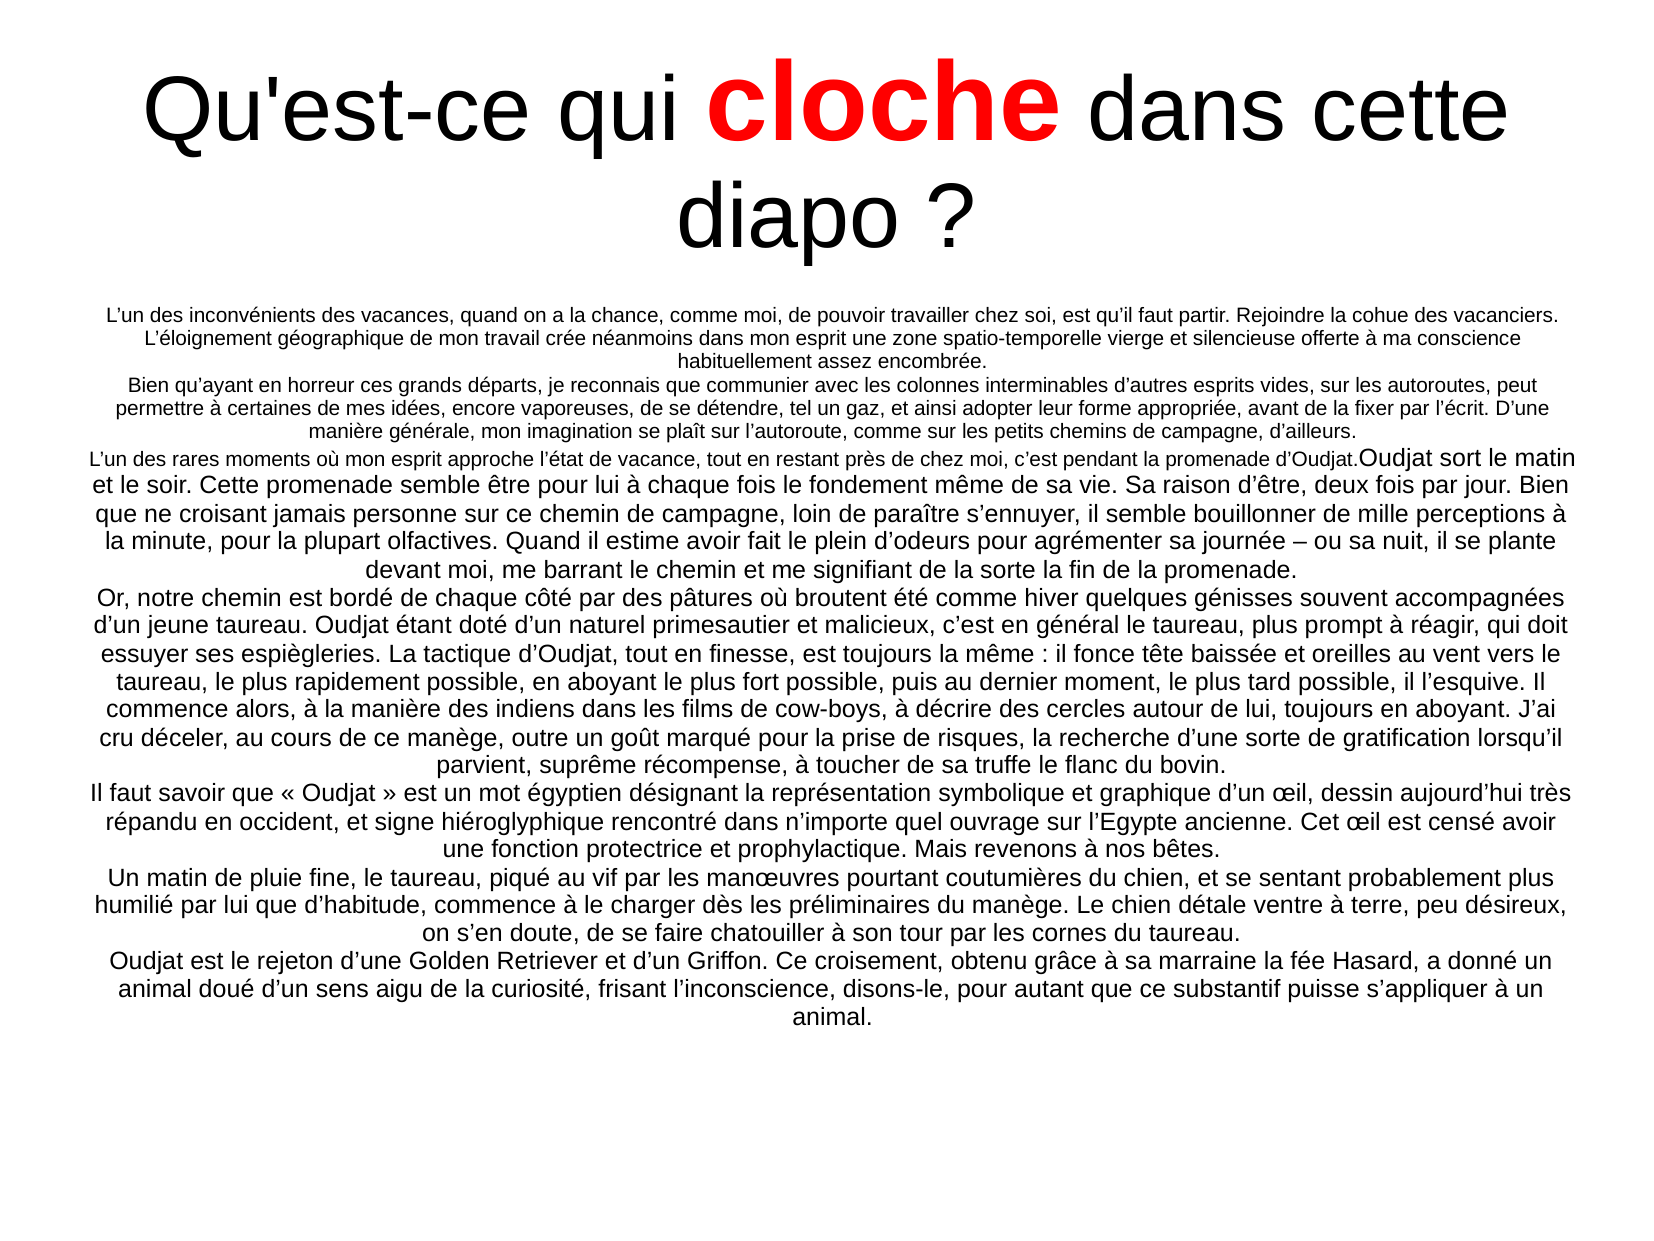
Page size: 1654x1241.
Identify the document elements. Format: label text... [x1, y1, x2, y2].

subtitle L’un des inconvénients des vacances, quand on a la chance, comme moi, de pouvoir travailler chez soi, est qu’il faut partir. Rejoindre la cohue des vacanciers. L’éloignement géographique de mon travail crée néanmoins dans mon esprit une zone spatio-temporelle vierge et silencieuse offerte à ma conscience habituellement assez encombrée. Bien qu’ayant en horreur ces grands départs, je reconnais que communier avec les colonnes interminables d’autres esprits vides, sur les autoroutes, peut permettre à certaines de mes idées, encore vaporeuses, de se détendre, tel un gaz, et ainsi adopter leur forme appropriée, avant de la fixer par l’écrit. D’une manière générale, mon imagination se plaît sur l’autoroute, comme sur les petits chemins de campagne, d’ailleurs. L’un des rares moments où mon esprit approche l’état de vacance, tout en restant près de chez moi, c’est pendant la promenade d’Oudjat.Oudjat sort le matin et le soir. Cette promenade semble être pour lui à chaque fois le fondement même de sa vie. Sa raison d’être, deux fois par jour. Bien que ne croisant jamais personne sur ce chemin de campagne, loin de paraître s’ennuyer, il semble bouillonner de mille perceptions à la minute, pour la plupart olfactives. Quand il estime avoir fait le plein d’odeurs pour agrémenter sa journée – ou sa nuit, il se plante devant moi, me barrant le chemin et me signifiant de la sorte la fin de la promenade. Or, notre chemin est bordé de chaque côté par des pâtures où broutent été comme hiver quelques génisses souvent accompagnées d’un jeune taureau. Oudjat étant doté d’un naturel primesautier et malicieux, c’est en général le taureau, plus prompt à réagir, qui doit essuyer ses espiègleries. La tactique d’Oudjat, tout en finesse, est toujours la même : il fonce tête baissée et oreilles au vent vers le taureau, le plus rapidement possible, en aboyant le plus fort possible, puis au dernier moment, le plus tard possible, il l’esquive. Il commence alors, à la manière des indiens dans les films de cow-boys, à décrire des cercles autour de lui, toujours en aboyant. J’ai cru déceler, au cours de ce manège, outre un goût marqué pour la prise de risques, la recherche d’une sorte de gratification lorsqu’il parvient, suprême récompense, à toucher de sa truffe le flanc du bovin. Il faut savoir que « Oudjat » est un mot égyptien désignant la représentation symbolique et graphique d’un œil, dessin aujourd’hui très répandu en occident, et signe hiéroglyphique rencontré dans n’importe quel ouvrage sur l’Egypte ancienne. Cet œil est censé avoir une fonction protectrice et prophylactique. Mais revenons à nos bêtes. Un matin de pluie fine, le taureau, piqué au vif par les manœuvres pourtant coutumières du chien, et se sentant probablement plus humilié par lui que d’habitude, commence à le charger dès les préliminaires du manège. Le chien détale ventre à terre, peu désireux, on s’en doute, de se faire chatouiller à son tour par les cornes du taureau. Oudjat est le rejeton d’une Golden Retriever et d’un Griffon. Ce croisement, obtenu grâce à sa marraine la fée Hasard, a donné un animal doué d’un sens aigu de la curiosité, frisant l’inconscience, disons-le, pour autant que ce substantif puisse s’appliquer à un animal. [88, 288, 1577, 1093]
title Qu'est-ce qui cloche dans cette diapo ? [82, 38, 1571, 268]
